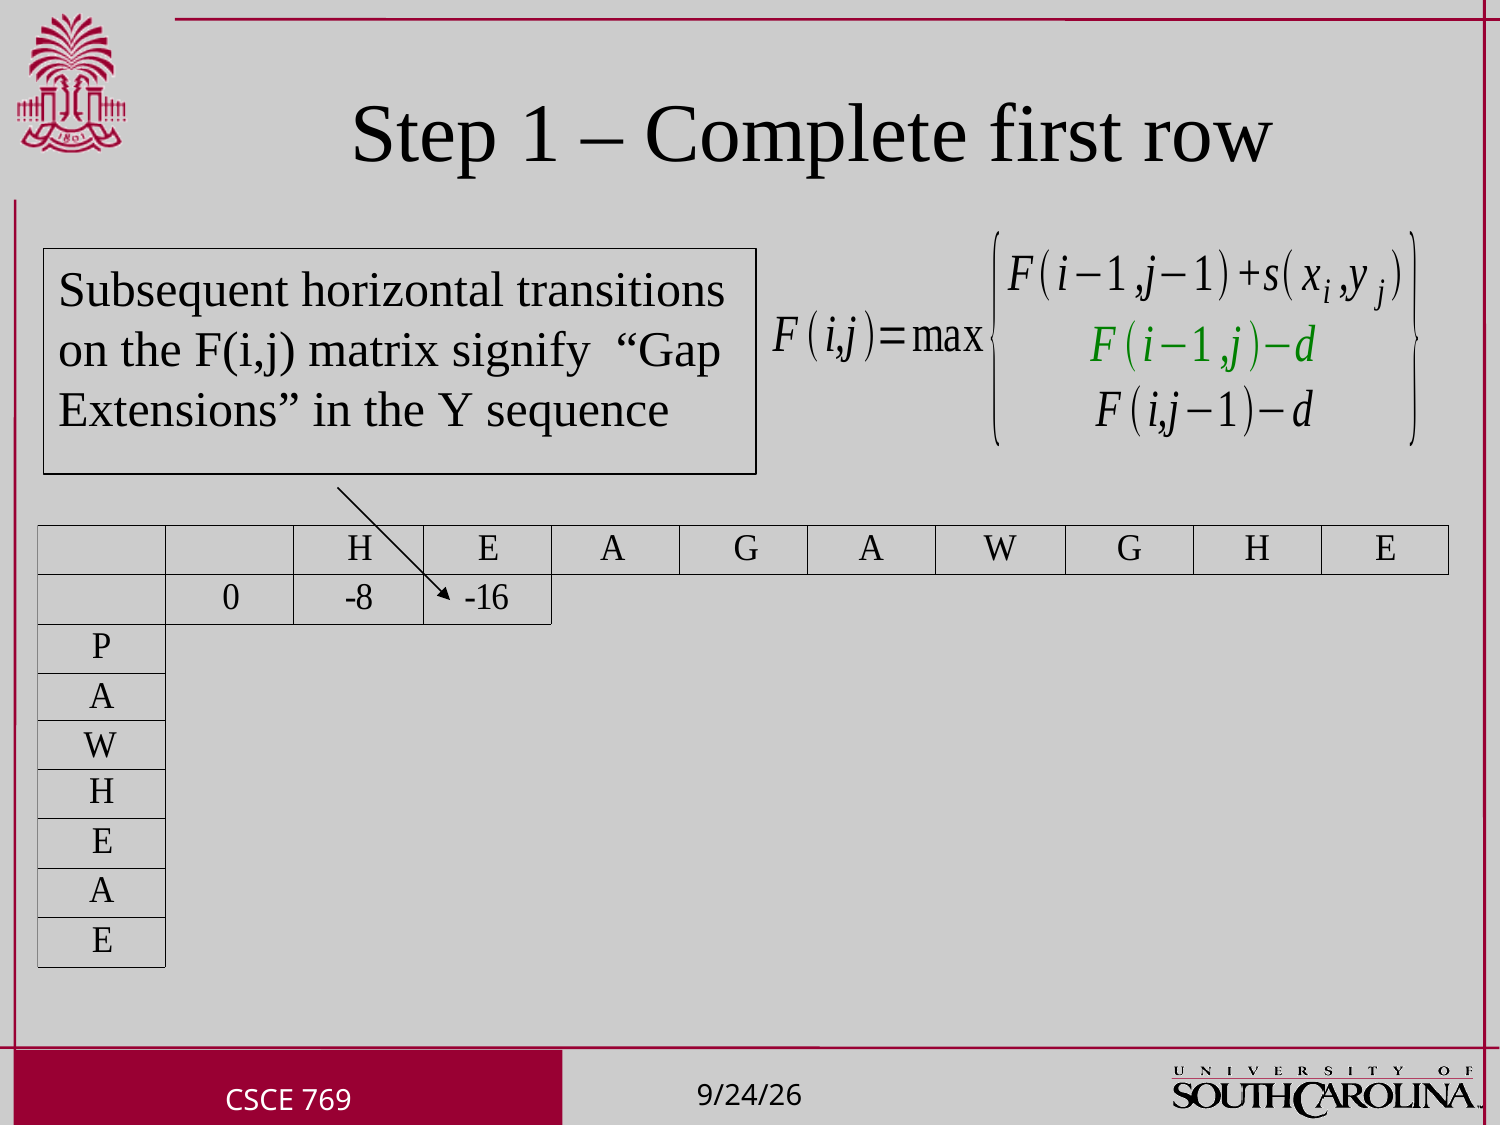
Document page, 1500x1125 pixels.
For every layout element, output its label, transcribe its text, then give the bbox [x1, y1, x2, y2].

chart [37, 525, 1463, 976]
picture [12, 12, 131, 155]
picture [1162, 1050, 1483, 1125]
text_box Subsequent horizontal transitions on the F(i,j) matrix signify “Gap Extensions” in the Y sequence [43, 248, 756, 474]
chart [759, 228, 1435, 451]
title Step 1 – Complete first row [174, 9, 1450, 188]
